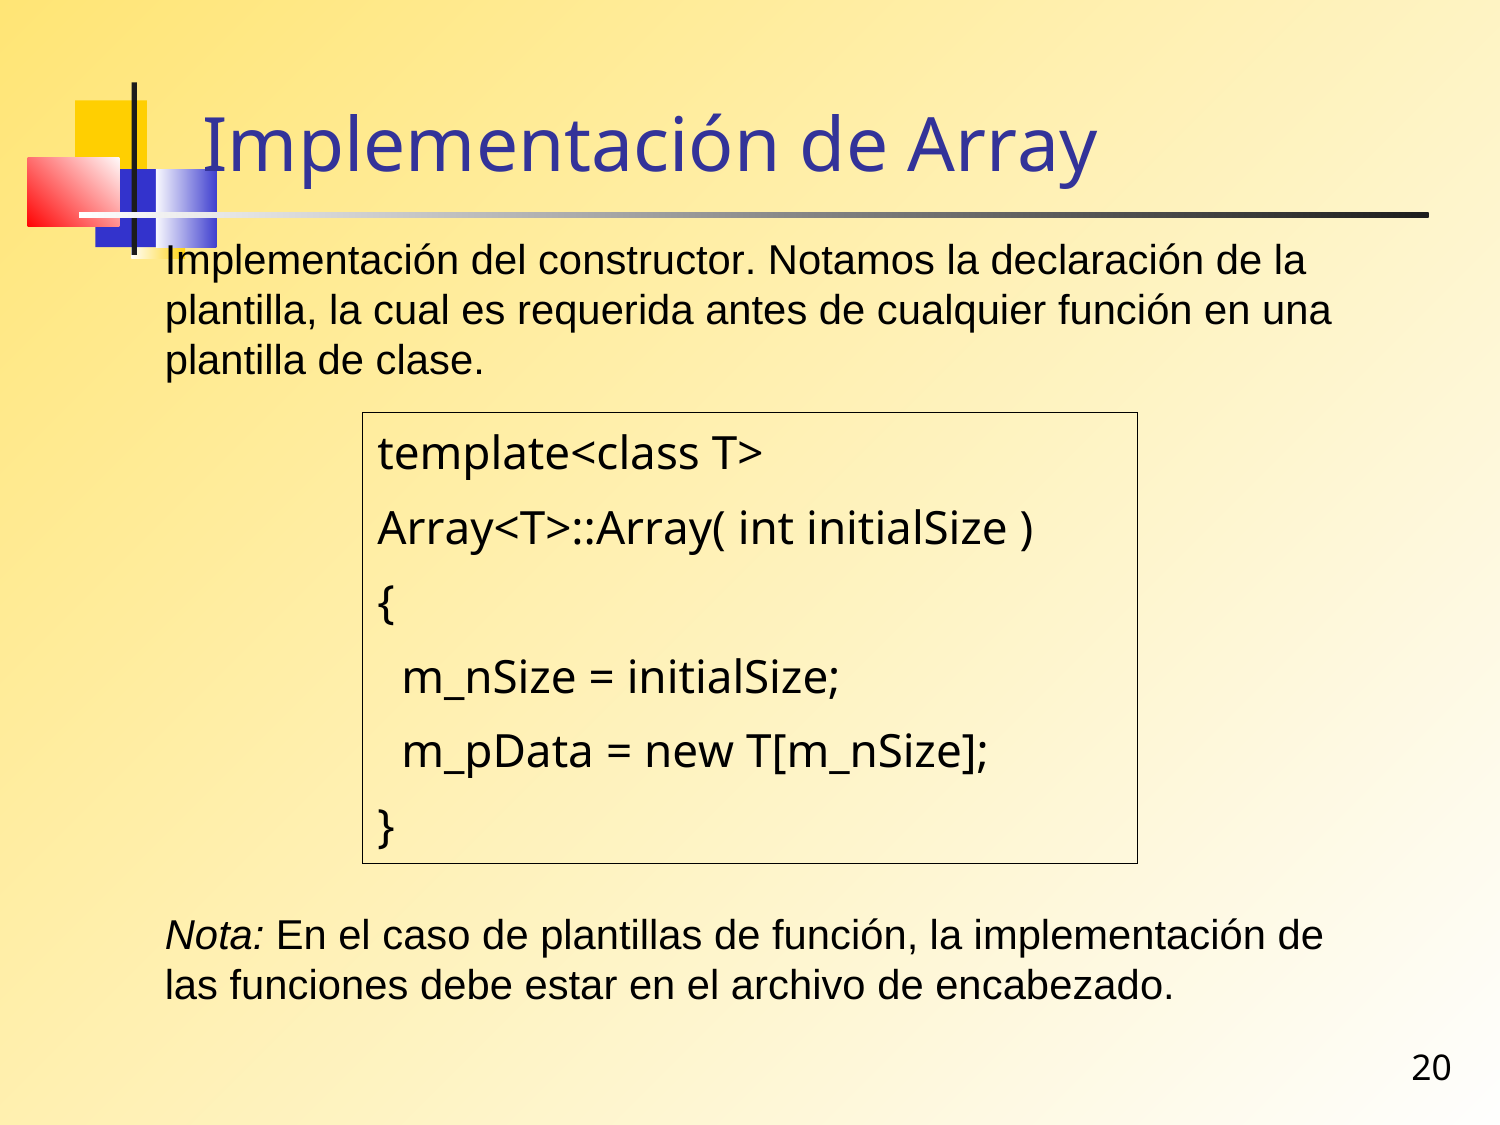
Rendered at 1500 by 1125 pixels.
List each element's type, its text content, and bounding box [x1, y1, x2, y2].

list template<class T> Array<T>::Array( int initialSize )‏ { m_nSize = initialSize; m_pData = new T[m_nSize]; } [362, 412, 1138, 863]
text_box Implementación del constructor. Notamos la declaración de la plantilla, la cual es requerida antes de cualquier función en una plantilla de clase. [149, 224, 1388, 391]
text_box Nota: En el caso de plantillas de función, la implementación de las funciones debe estar en el archivo de encabezado. [149, 899, 1388, 1016]
title Implementación de Array [187, 37, 1466, 201]
